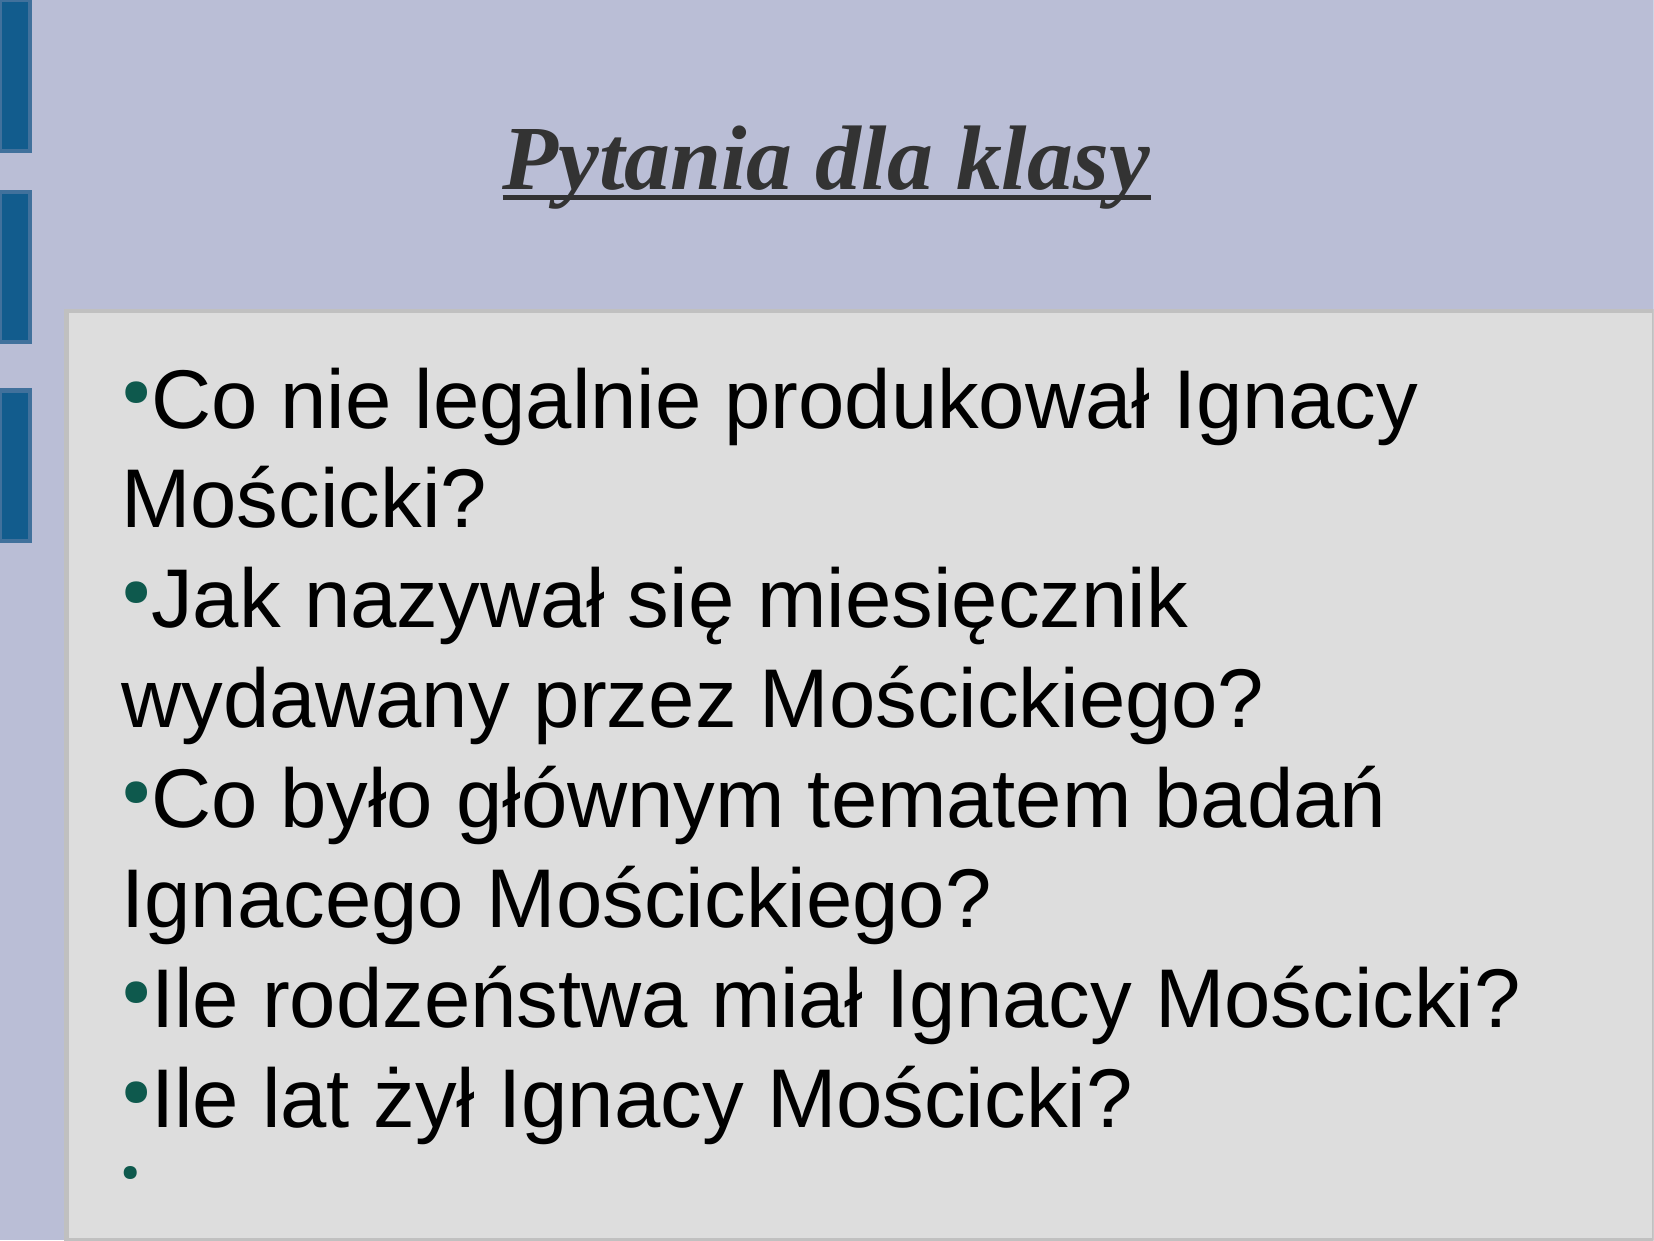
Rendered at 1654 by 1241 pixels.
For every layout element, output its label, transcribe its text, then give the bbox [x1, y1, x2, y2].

title Pytania dla klasy [82, 49, 1571, 257]
list Co nie legalnie produkował Ignacy Mościcki? Jak nazywał się miesięcznik wydawany przez Mościckiego? Co było głównym tematem badań Ignacego Mościckiego? Ile rodzeństwa miał Ignacy Mościcki? Ile lat żył Ignacy Mościcki? [121, 344, 1534, 1238]
